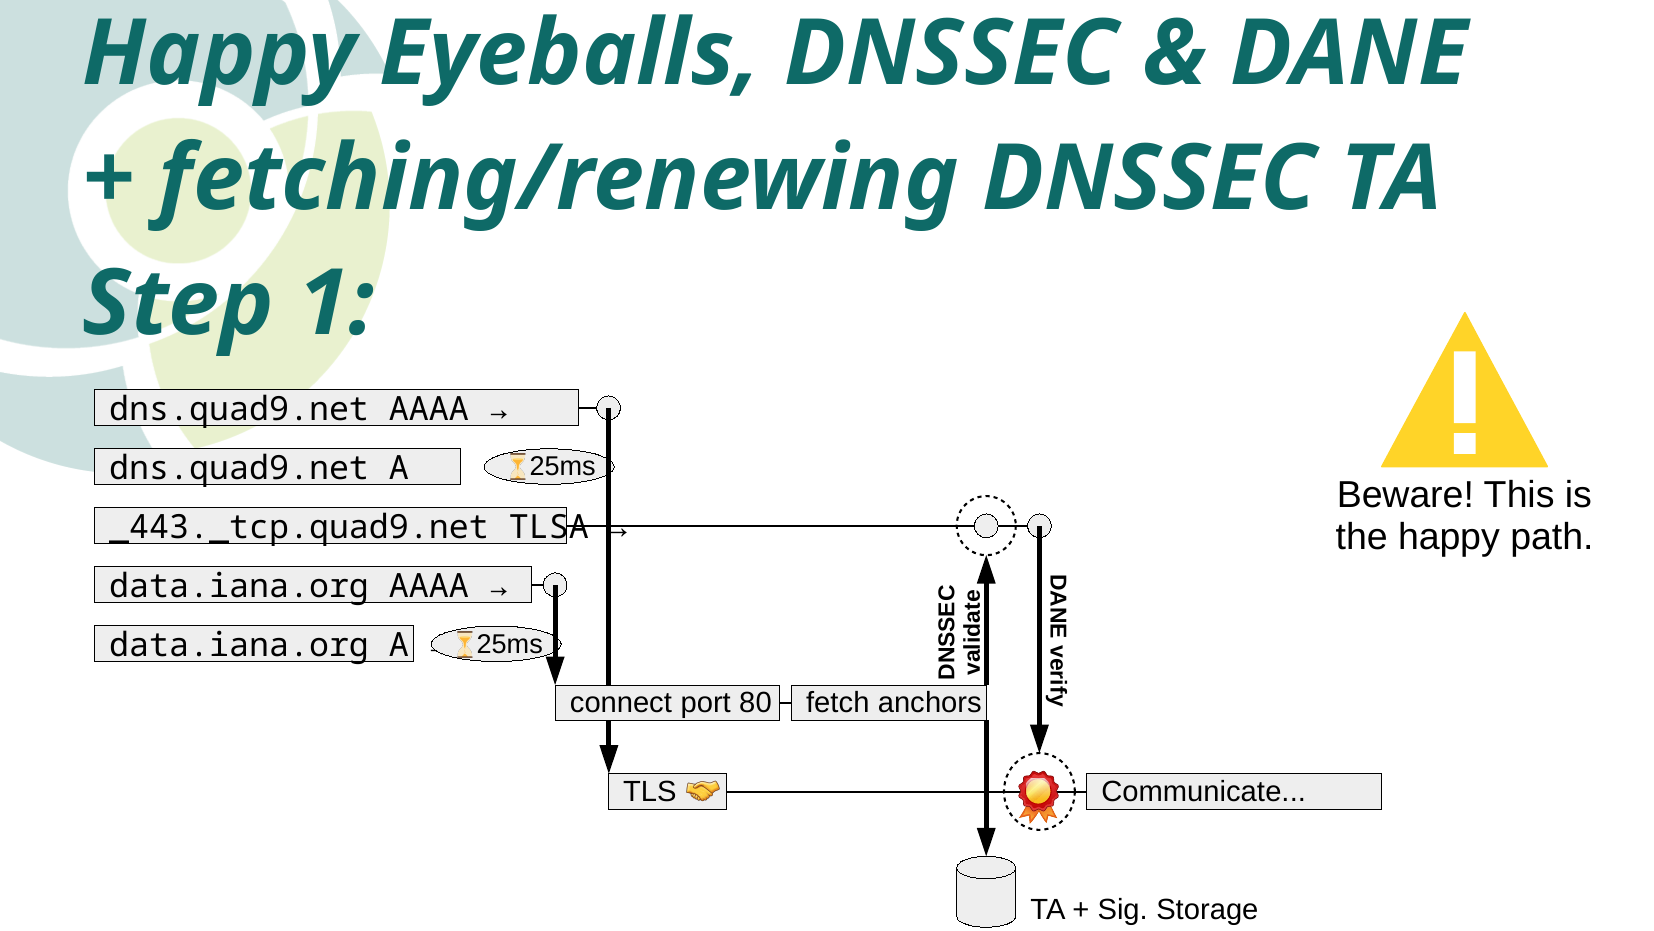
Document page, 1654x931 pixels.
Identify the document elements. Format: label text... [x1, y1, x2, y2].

text_box TLS [721, 773, 727, 810]
text_box [956, 856, 1016, 928]
text_box [512, 448, 573, 453]
text_box Communicate... [1086, 773, 1382, 810]
text_box [596, 395, 621, 420]
text_box [1027, 513, 1052, 538]
picture [685, 773, 721, 810]
text_box [974, 513, 999, 538]
picture [1010, 768, 1068, 826]
title Happy Eyeballs, DNSSEC & DANE + fetching/renewing DNSSEC TA Step 1: [82, 14, 1571, 333]
text_box TLS [608, 773, 685, 810]
text_box 25ms [476, 628, 543, 659]
text_box [1437, 306, 1469, 362]
text_box data.iana.org AAAA → [94, 566, 532, 603]
text_box data.iana.org A → [94, 625, 414, 662]
text_box DANE verify [1042, 555, 1079, 727]
picture [505, 453, 532, 480]
picture [452, 631, 479, 658]
text_box dns.quad9.net A → [94, 448, 461, 485]
text_box [1453, 433, 1476, 454]
text_box [596, 455, 606, 478]
text_box DNSSEC validate [926, 567, 984, 685]
text_box connect port 80 [555, 685, 780, 721]
text_box DNSSEC validate [987, 584, 993, 698]
text_box [1453, 351, 1476, 424]
text_box [543, 572, 567, 597]
text_box [455, 626, 517, 631]
text_box [511, 480, 574, 484]
text_box dns.quad9.net AAAA → [94, 389, 579, 426]
text_box _443._tcp.quad9.net TLSA → [94, 507, 567, 544]
text_box 25ms [529, 451, 596, 482]
text_box fetch anchors [791, 685, 987, 721]
text_box [484, 454, 505, 479]
text_box Beware! This is the happy path. [1381, 312, 1548, 467]
text_box TA + Sig. Storage [1015, 885, 1276, 931]
text_box [432, 631, 452, 656]
text_box [543, 631, 553, 656]
